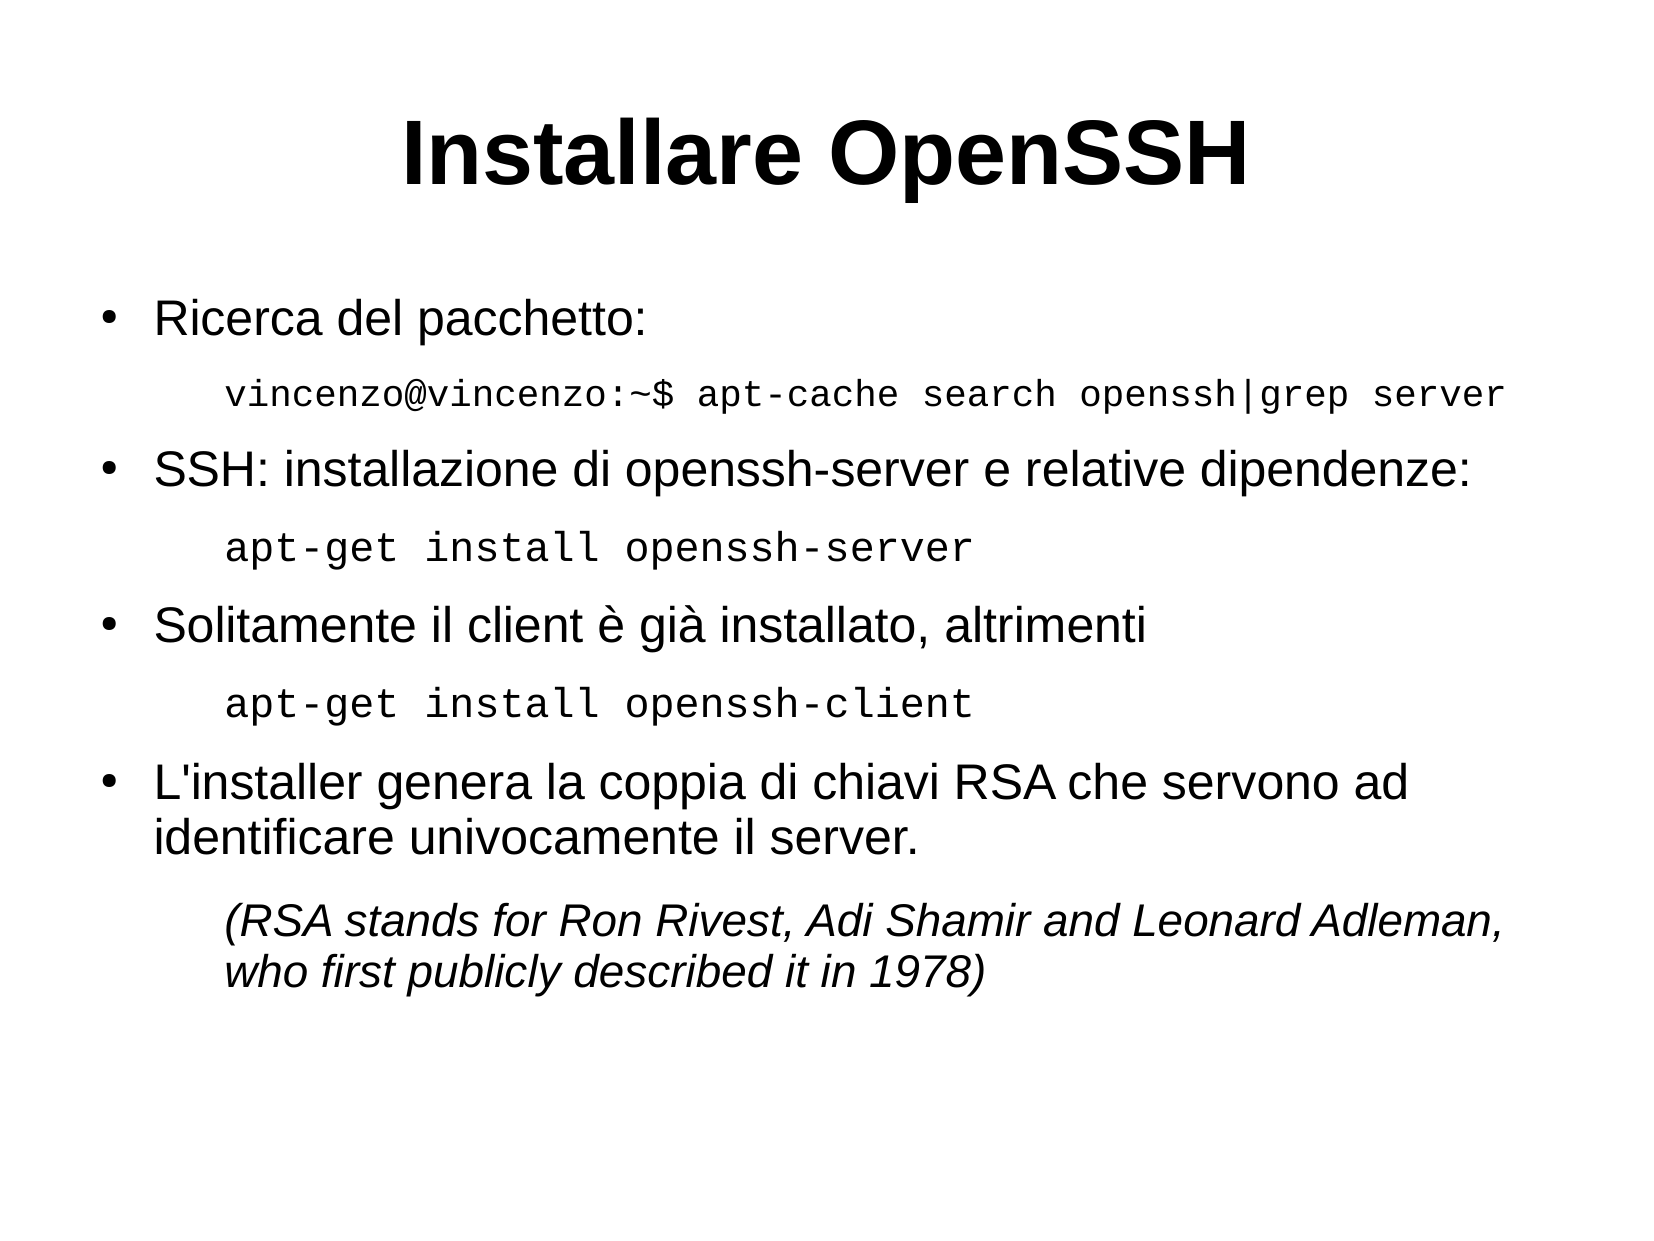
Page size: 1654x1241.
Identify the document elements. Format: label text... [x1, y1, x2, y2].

title Installare OpenSSH [82, 49, 1571, 257]
list Ricerca del pacchetto: vincenzo@vincenzo:~$ apt-cache search openssh|grep server SSH: installazione di openssh-server e relative dipendenze: apt-get install openssh-server Solitamente il client è già installato, altrimenti apt-get install openssh-client L'installer genera la coppia di chiavi RSA che servono ad identificare univocamente il server. (RSA stands for Ron Rivest, Adi Shamir and Leonard Adleman, who first publicly described it in 1978) [82, 290, 1585, 1103]
